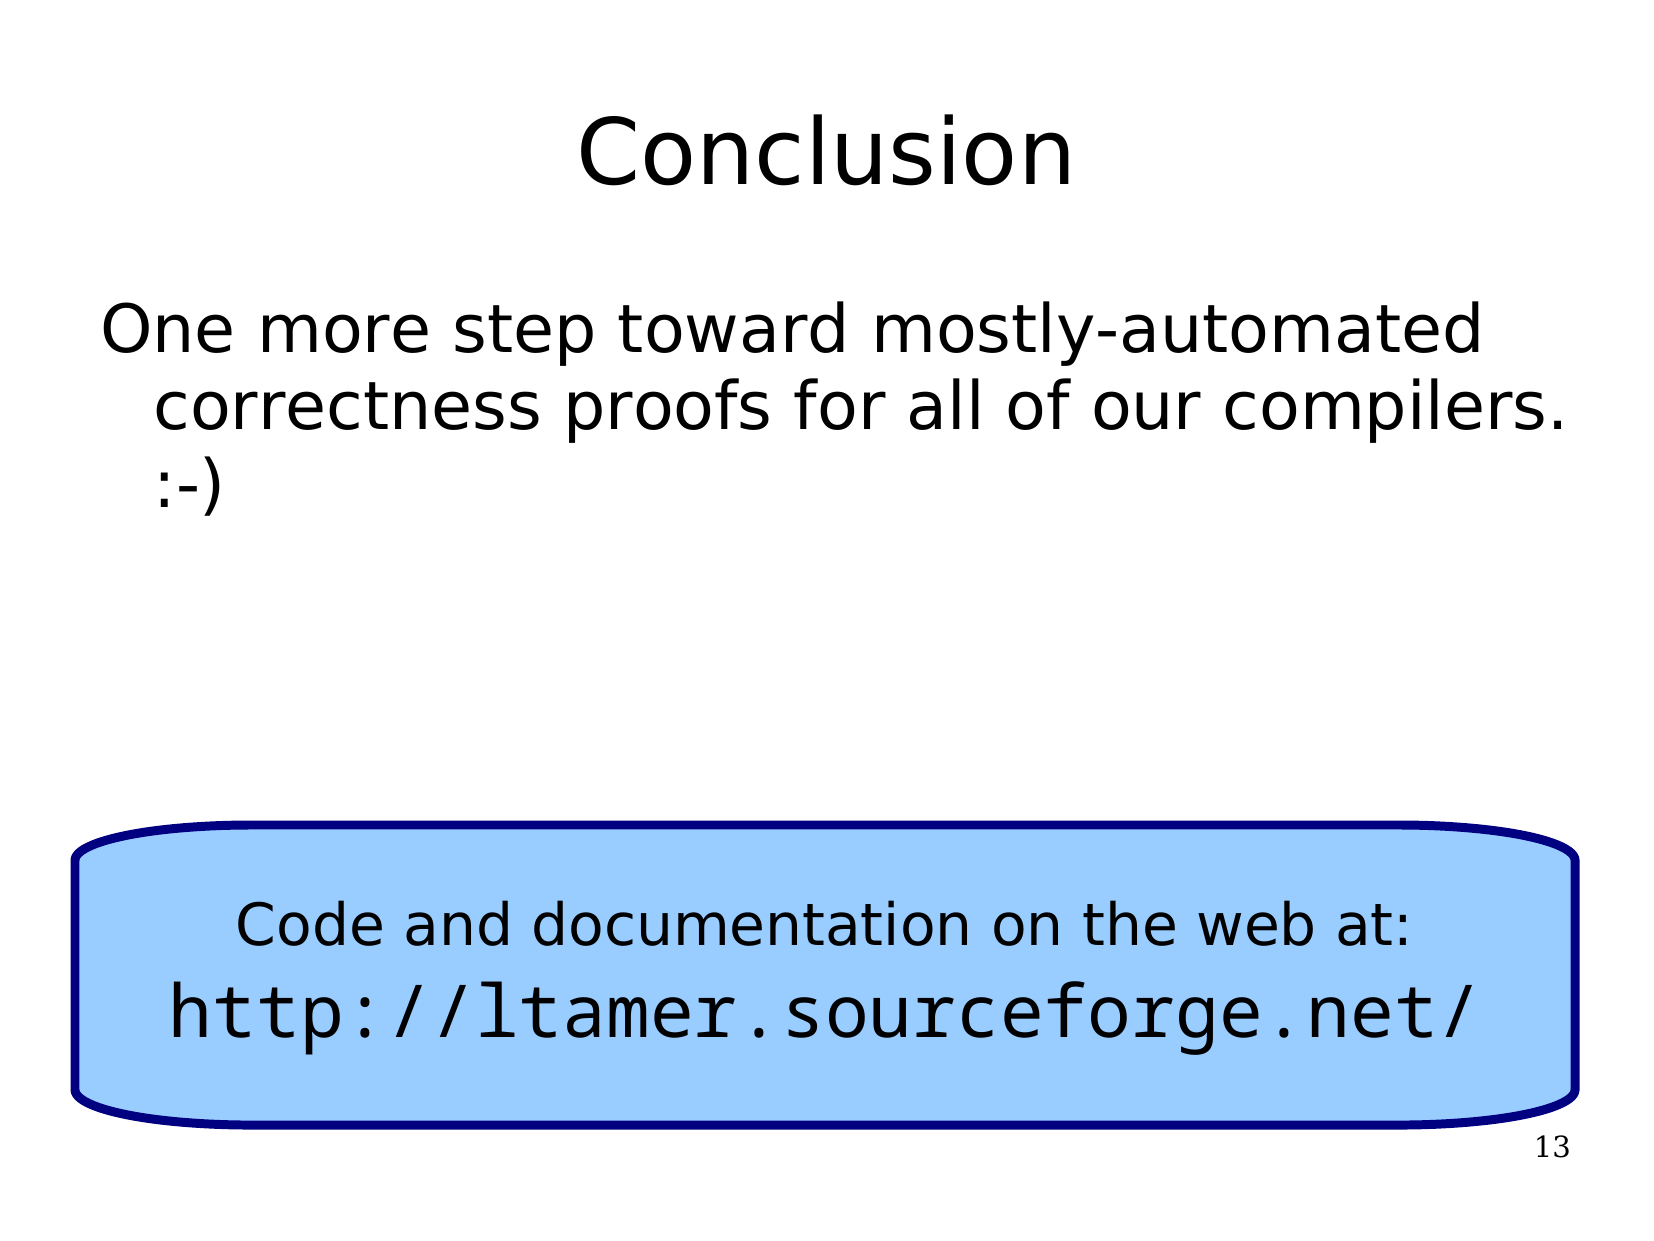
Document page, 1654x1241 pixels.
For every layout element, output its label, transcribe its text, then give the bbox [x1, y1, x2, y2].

text_box Code and documentation on the web at: http://ltamer.sourceforge.net/ [75, 825, 1576, 1126]
title Conclusion [82, 49, 1571, 257]
list One more step toward mostly-automated correctness proofs for all of our compilers. :-) [82, 290, 1571, 851]
